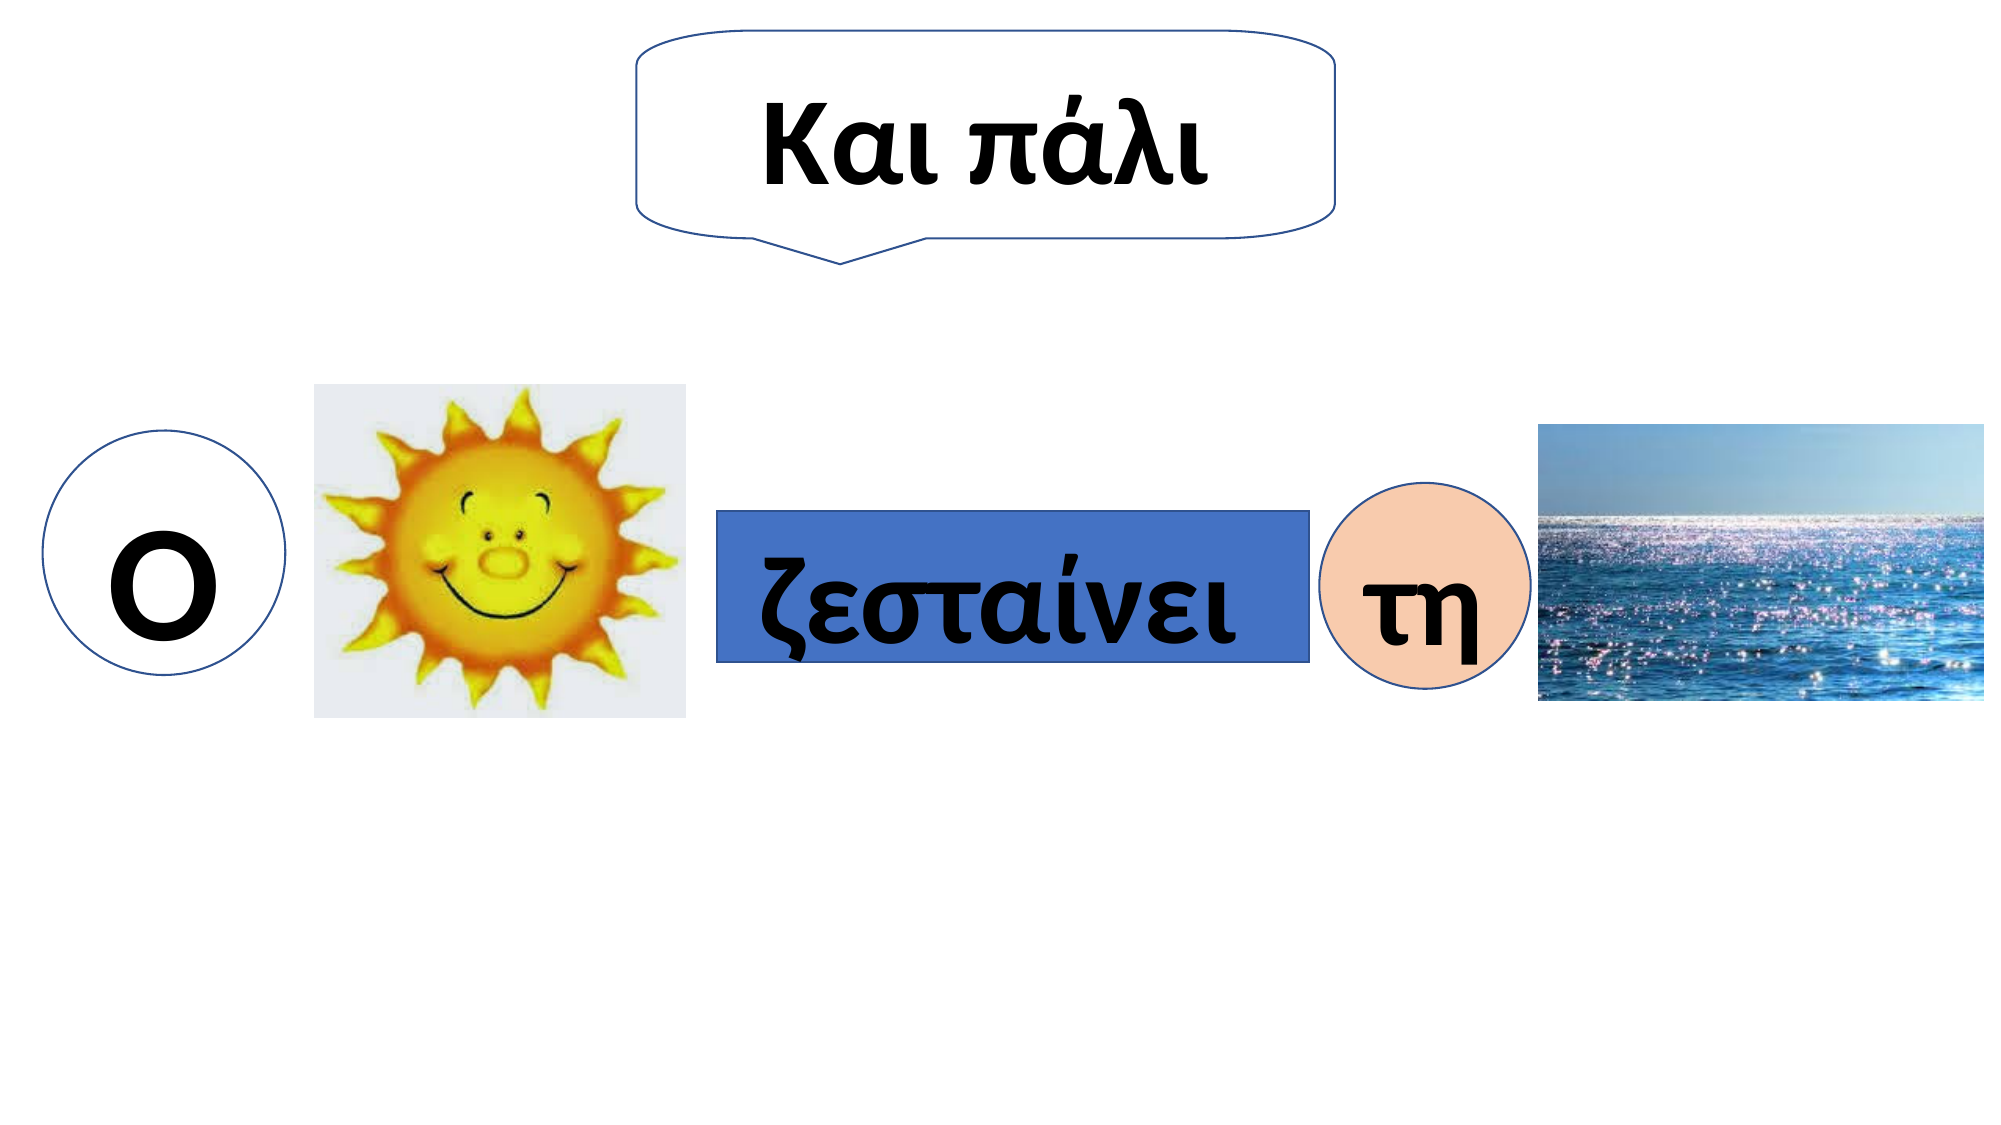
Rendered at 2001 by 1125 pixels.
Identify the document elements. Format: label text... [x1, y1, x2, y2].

text_box ζεσταίνει [717, 511, 1309, 662]
text_box Ο [42, 430, 286, 676]
picture [1538, 424, 1984, 701]
text_box τη [1319, 482, 1531, 689]
picture [314, 385, 686, 718]
text_box Και πάλι [636, 30, 1335, 265]
